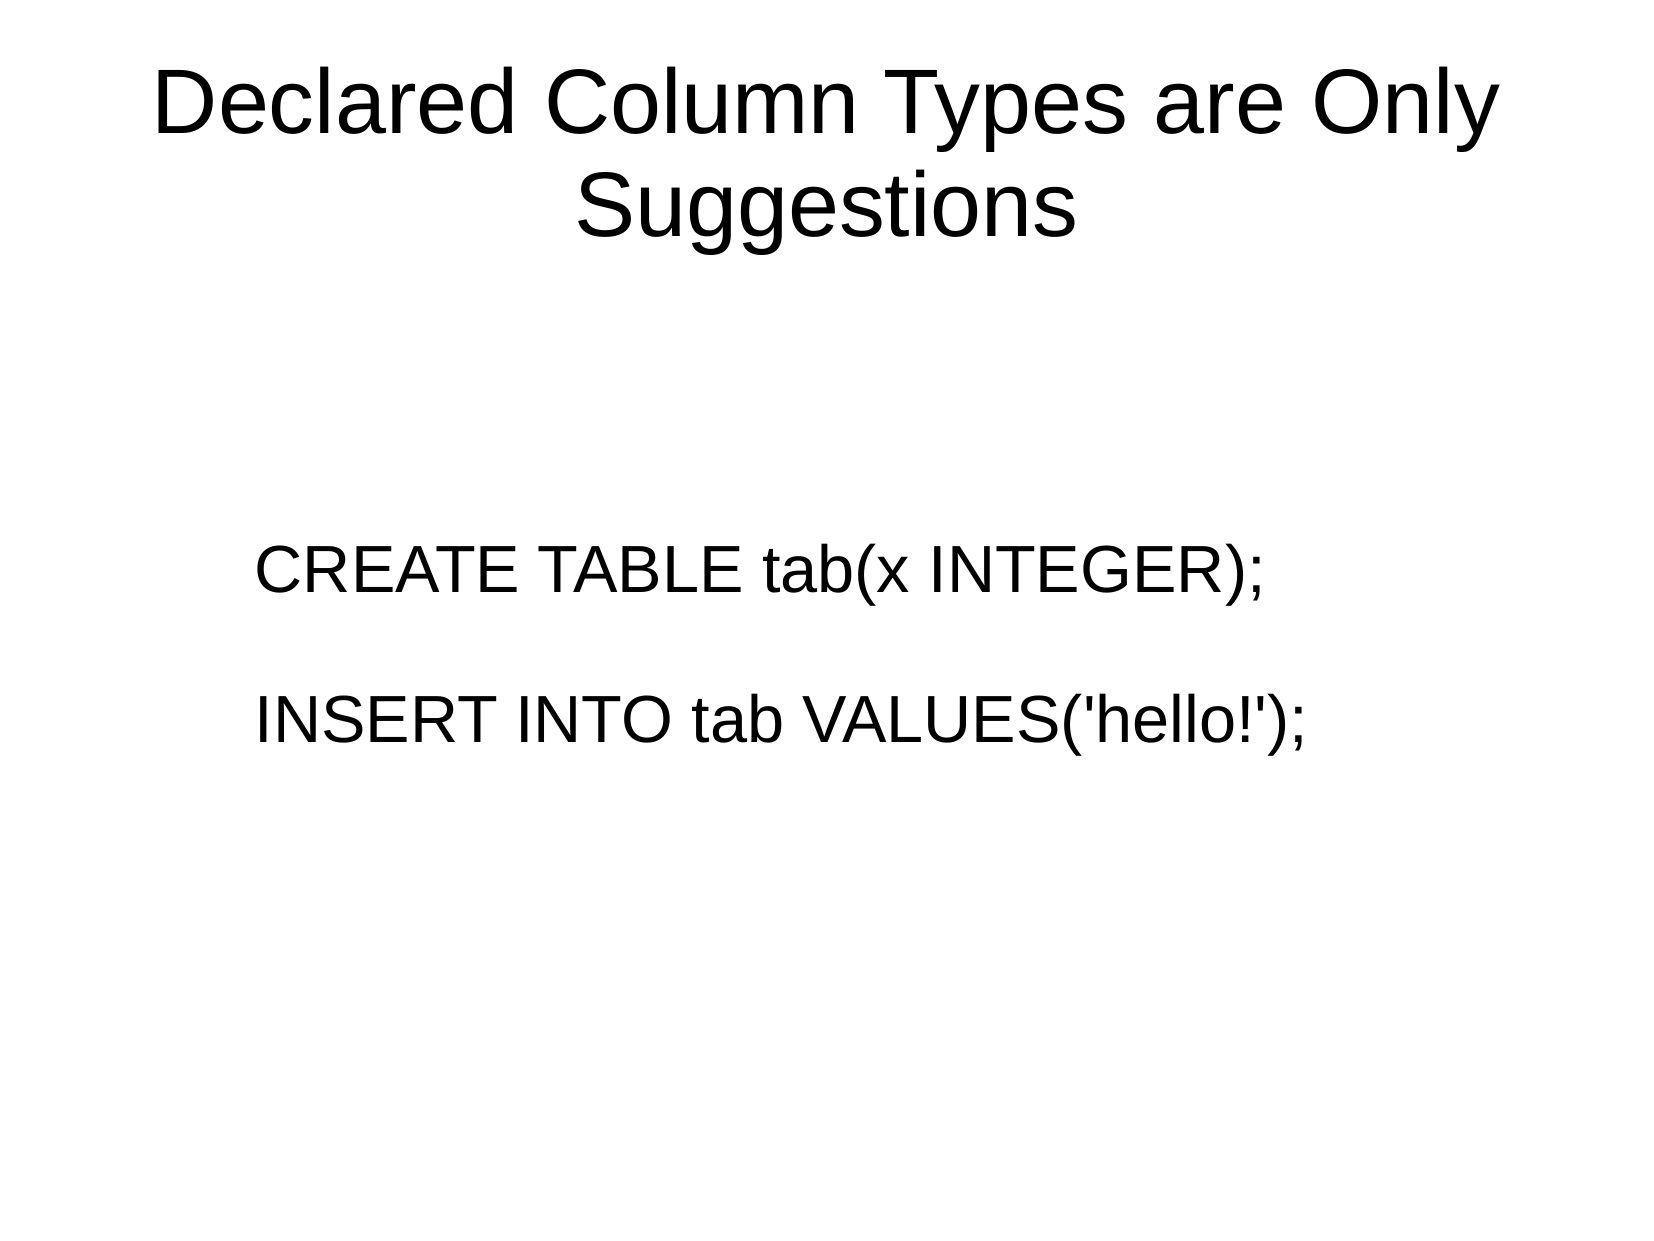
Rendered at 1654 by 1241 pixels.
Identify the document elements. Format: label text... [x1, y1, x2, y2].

title Declared Column Types are Only Suggestions [82, 47, 1571, 259]
text_box CREATE TABLE tab(x INTEGER); INSERT INTO tab VALUES('hello!'); [240, 525, 1324, 770]
